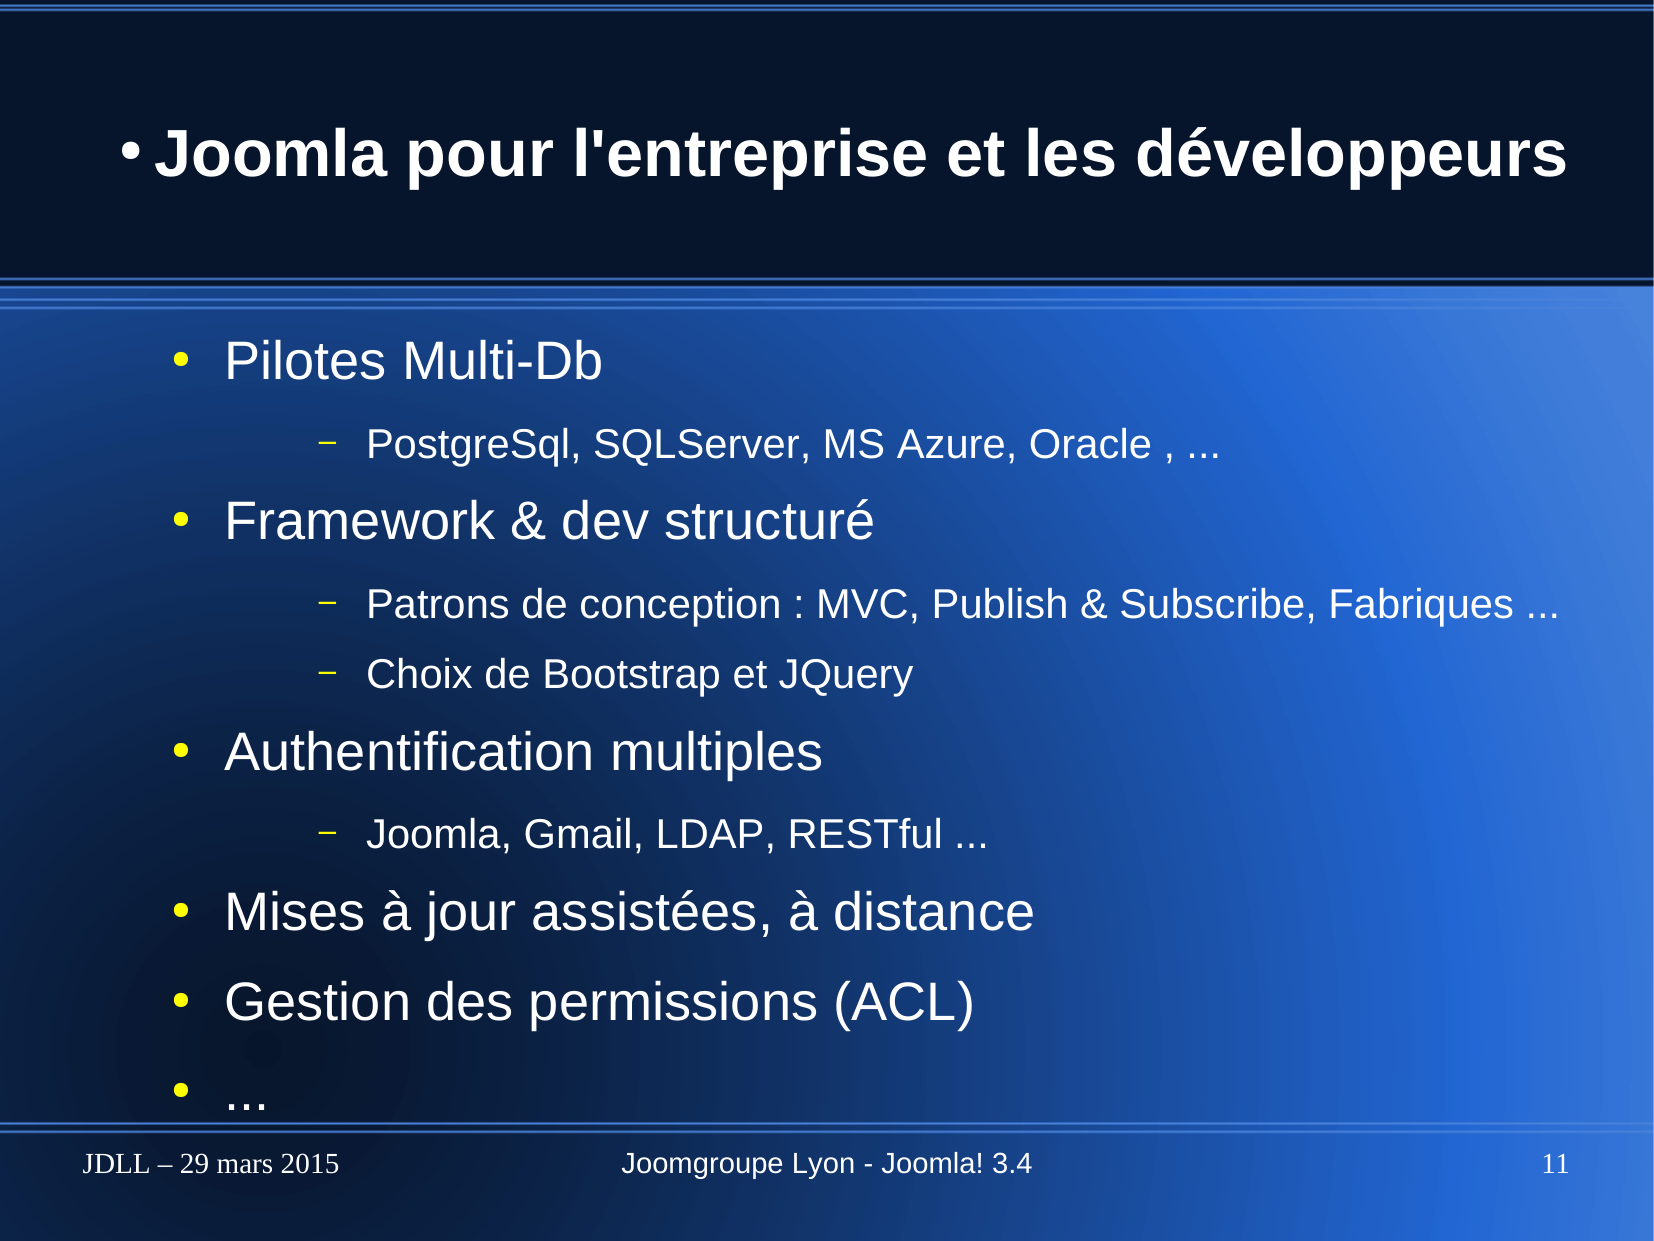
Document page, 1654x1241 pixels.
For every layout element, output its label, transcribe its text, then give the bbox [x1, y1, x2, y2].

list Pilotes Multi-Db PostgreSql, SQLServer, MS Azure, Oracle , ... Framework & dev structuré Patrons de conception : MVC, Publish & Subscribe, Fabriques ... Choix de Bootstrap et JQuery Authentification multiples Joomla, Gmail, LDAP, RESTful ... Mises à jour assistées, à distance Gestion des permissions (ACL) ... [82, 330, 1571, 1122]
title Joomla pour l'entreprise et les développeurs [82, 49, 1571, 257]
picture [0, 0, 1654, 1241]
